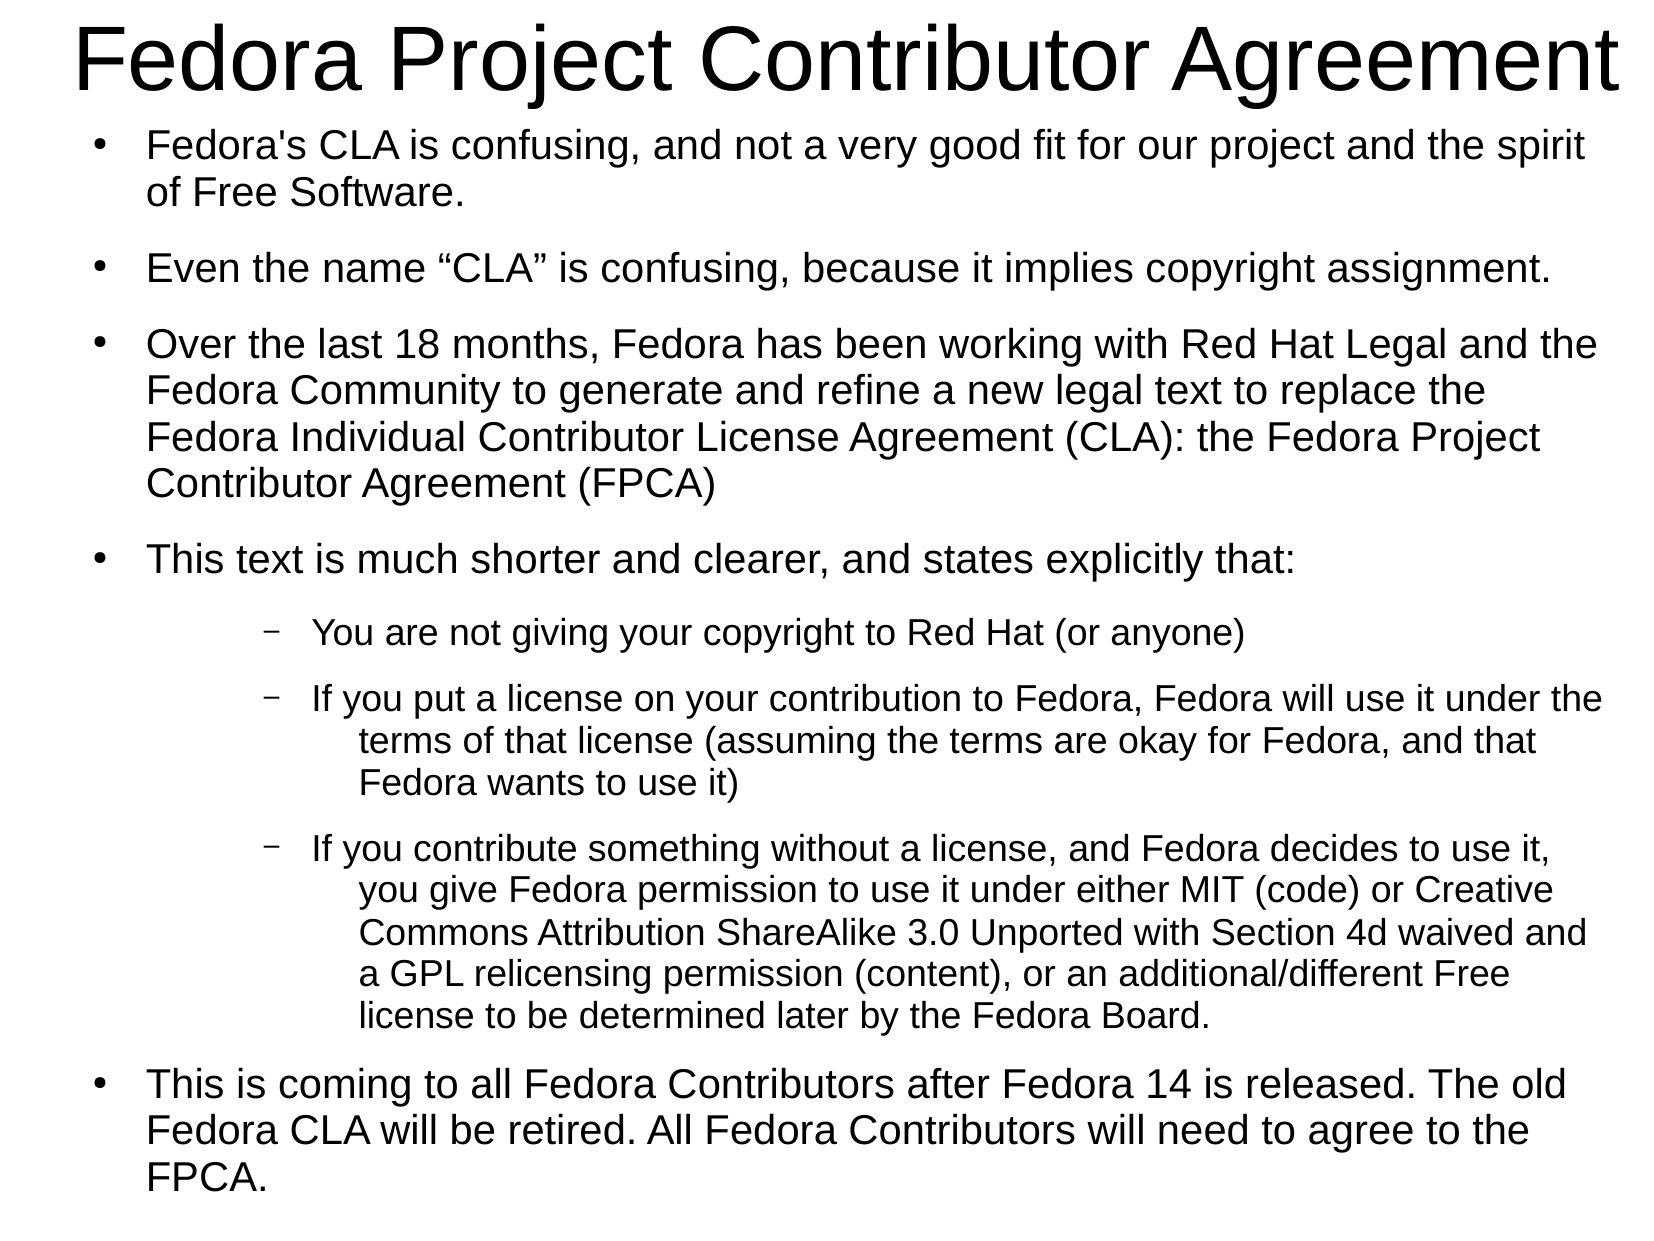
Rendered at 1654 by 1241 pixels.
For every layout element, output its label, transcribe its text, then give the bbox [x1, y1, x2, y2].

list Fedora's CLA is confusing, and not a very good fit for our project and the spirit of Free Software. Even the name “CLA” is confusing, because it implies copyright assignment. Over the last 18 months, Fedora has been working with Red Hat Legal and the Fedora Community to generate and refine a new legal text to replace the Fedora Individual Contributor License Agreement (CLA): the Fedora Project Contributor Agreement (FPCA) This text is much shorter and clearer, and states explicitly that: You are not giving your copyright to Red Hat (or anyone) If you put a license on your contribution to Fedora, Fedora will use it under the terms of that license (assuming the terms are okay for Fedora, and that Fedora wants to use it) If you contribute something without a license, and Fedora decides to use it, you give Fedora permission to use it under either MIT (code) or Creative Commons Attribution ShareAlike 3.0 Unported with Section 4d waived and a GPL relicensing permission (content), or an additional/different Free license to be determined later by the Fedora Board. This is coming to all Fedora Contributors after Fedora 14 is released. The old Fedora CLA will be retired. All Fedora Contributors will need to agree to the FPCA. [75, 121, 1613, 1201]
title Fedora Project Contributor Agreement [41, 0, 1654, 155]
